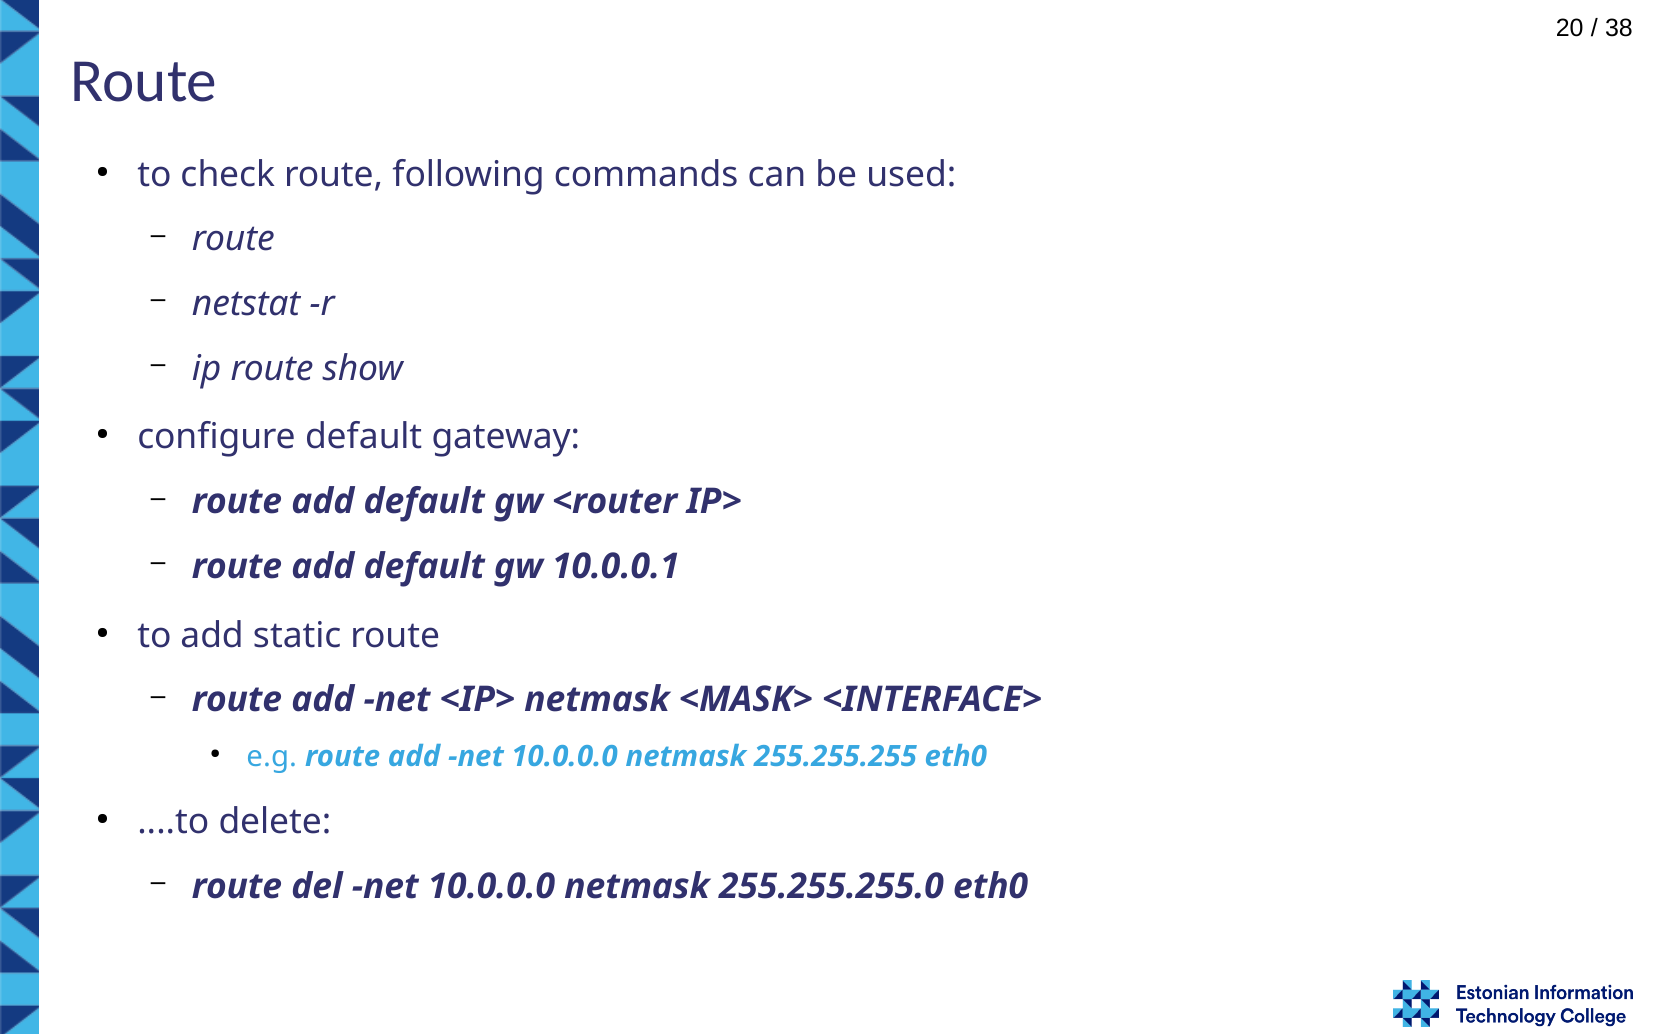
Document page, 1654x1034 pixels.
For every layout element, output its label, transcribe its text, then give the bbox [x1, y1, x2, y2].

list to check route, following commands can be used: route netstat -r ip route show configure default gateway: route add default gw <router IP> route add default gw 10.0.0.1 to add static route route add -net <IP> netmask <MASK> <INTERFACE> e.g. route add -net 10.0.0.0 netmask 255.255.255 eth0 ....to delete: route del -net 10.0.0.0 netmask 255.255.255.0 eth0 [82, 148, 1625, 916]
title Route [70, 41, 1630, 130]
picture [1393, 980, 1633, 1027]
